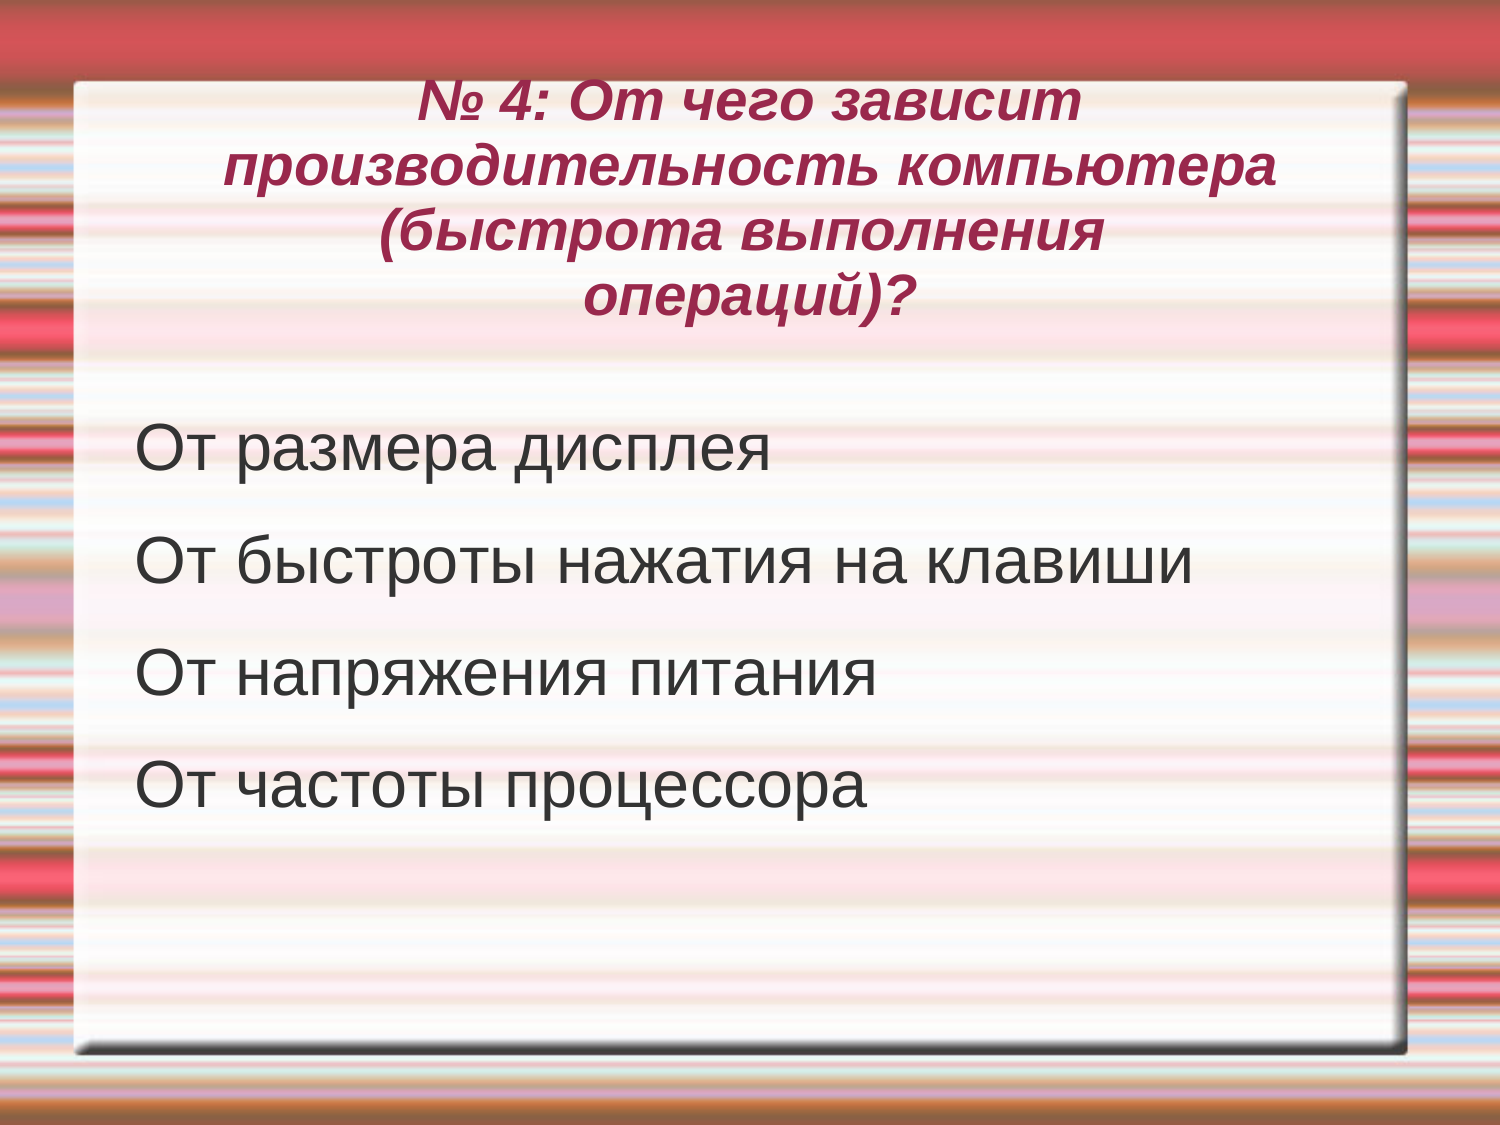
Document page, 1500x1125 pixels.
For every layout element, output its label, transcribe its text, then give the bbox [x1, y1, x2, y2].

title № 4: От чего зависит производительность компьютера (быстрота выполнения операций)? [110, 82, 1392, 314]
text_box [187, 1049, 501, 1125]
text_box [587, 1049, 1063, 1125]
picture [0, 0, 1500, 1125]
list От размера дисплея От быстроты нажатия на клавиши От напряжения питания От частоты процессора [122, 373, 1300, 827]
